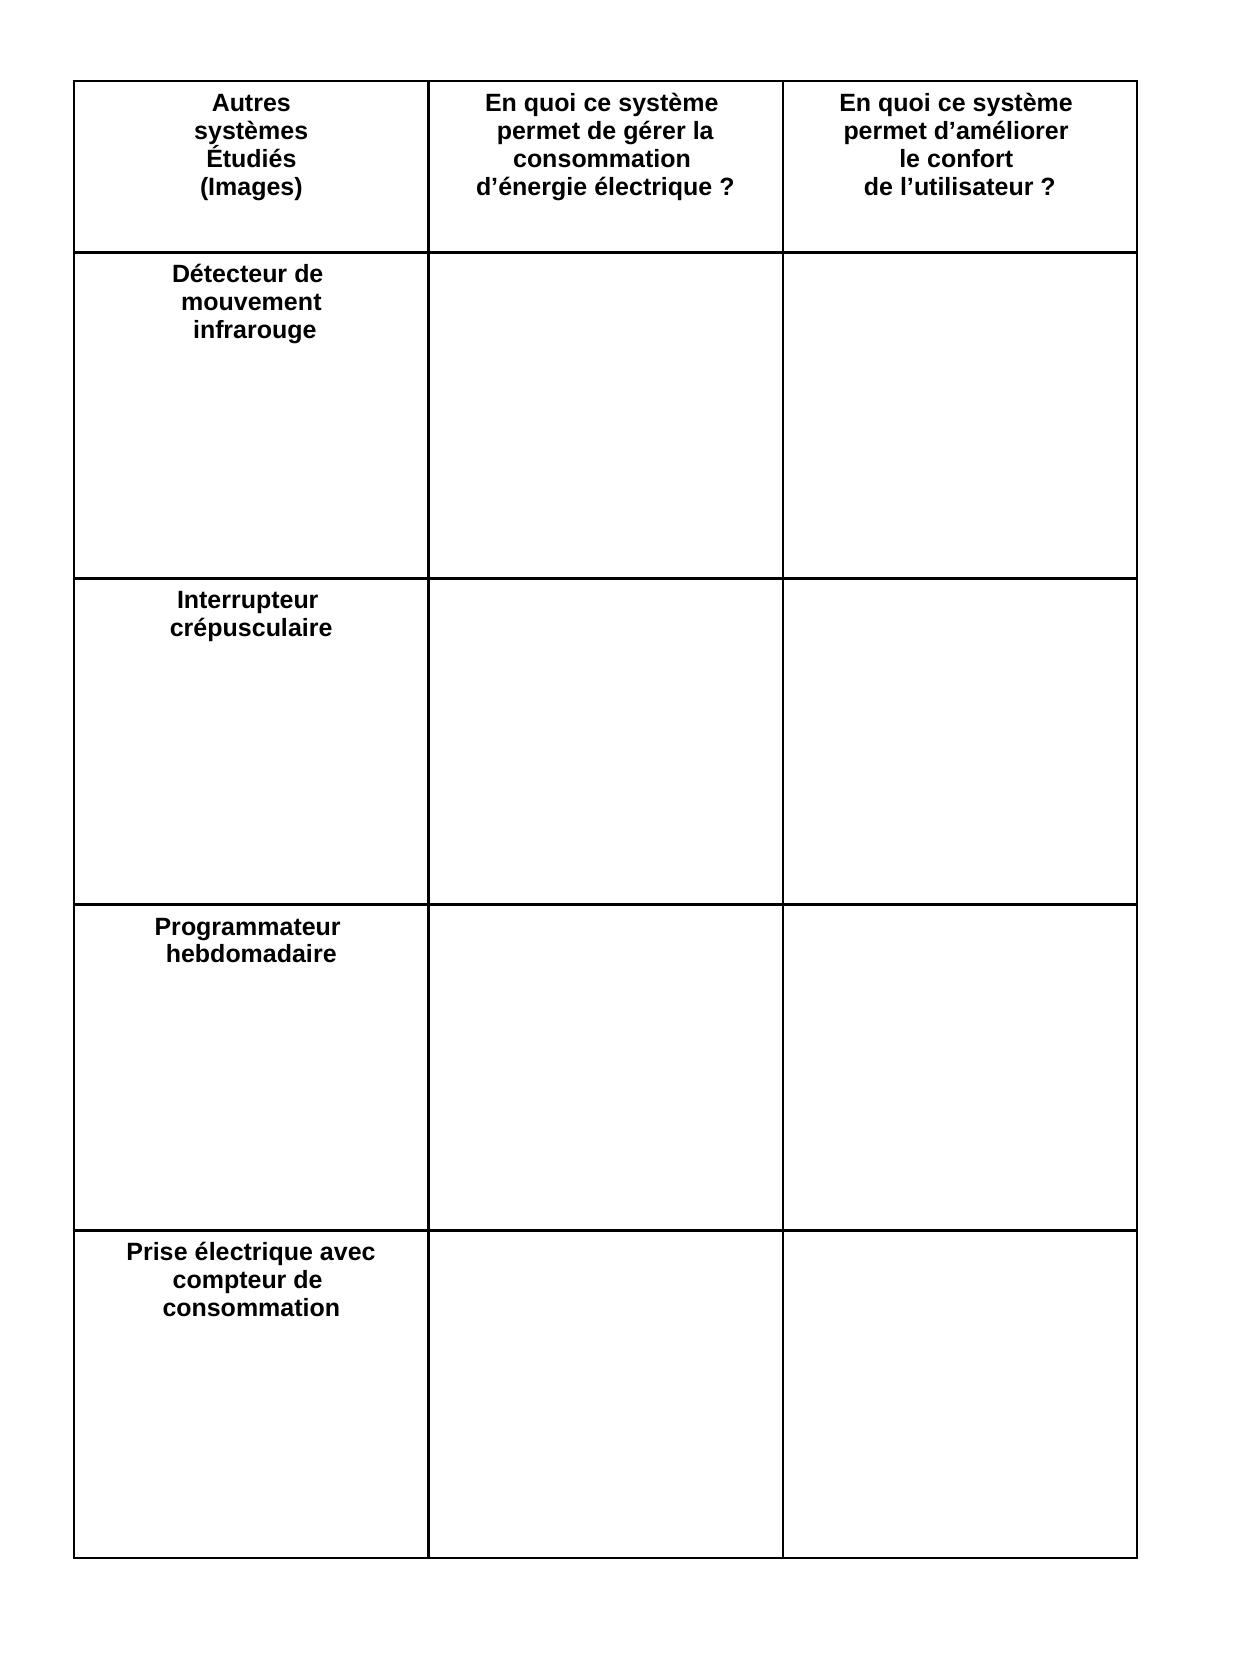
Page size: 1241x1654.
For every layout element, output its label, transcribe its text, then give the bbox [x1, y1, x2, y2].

table_cell [784, 1232, 1136, 1557]
table_cell [430, 580, 782, 903]
table_header En quoi ce système permet de gérer la consommation d’énergie électrique ? [430, 82, 782, 251]
table_cell [784, 254, 1136, 577]
table_cell [430, 1232, 782, 1557]
table_cell Prise électrique avec compteur de consommation [75, 1232, 427, 1557]
table_cell [430, 906, 782, 1229]
table_header Autres systèmes Étudiés (Images) [75, 82, 427, 251]
table_cell Interrupteur crépusculaire [75, 580, 427, 903]
table_cell [784, 580, 1136, 903]
table_cell Programmateur hebdomadaire [75, 906, 427, 1229]
table_cell [430, 254, 782, 577]
table_header En quoi ce système permet d’améliorer le confort de l’utilisateur ? [784, 82, 1136, 251]
table_cell [784, 906, 1136, 1229]
table_cell Détecteur de mouvement infrarouge [75, 254, 427, 577]
